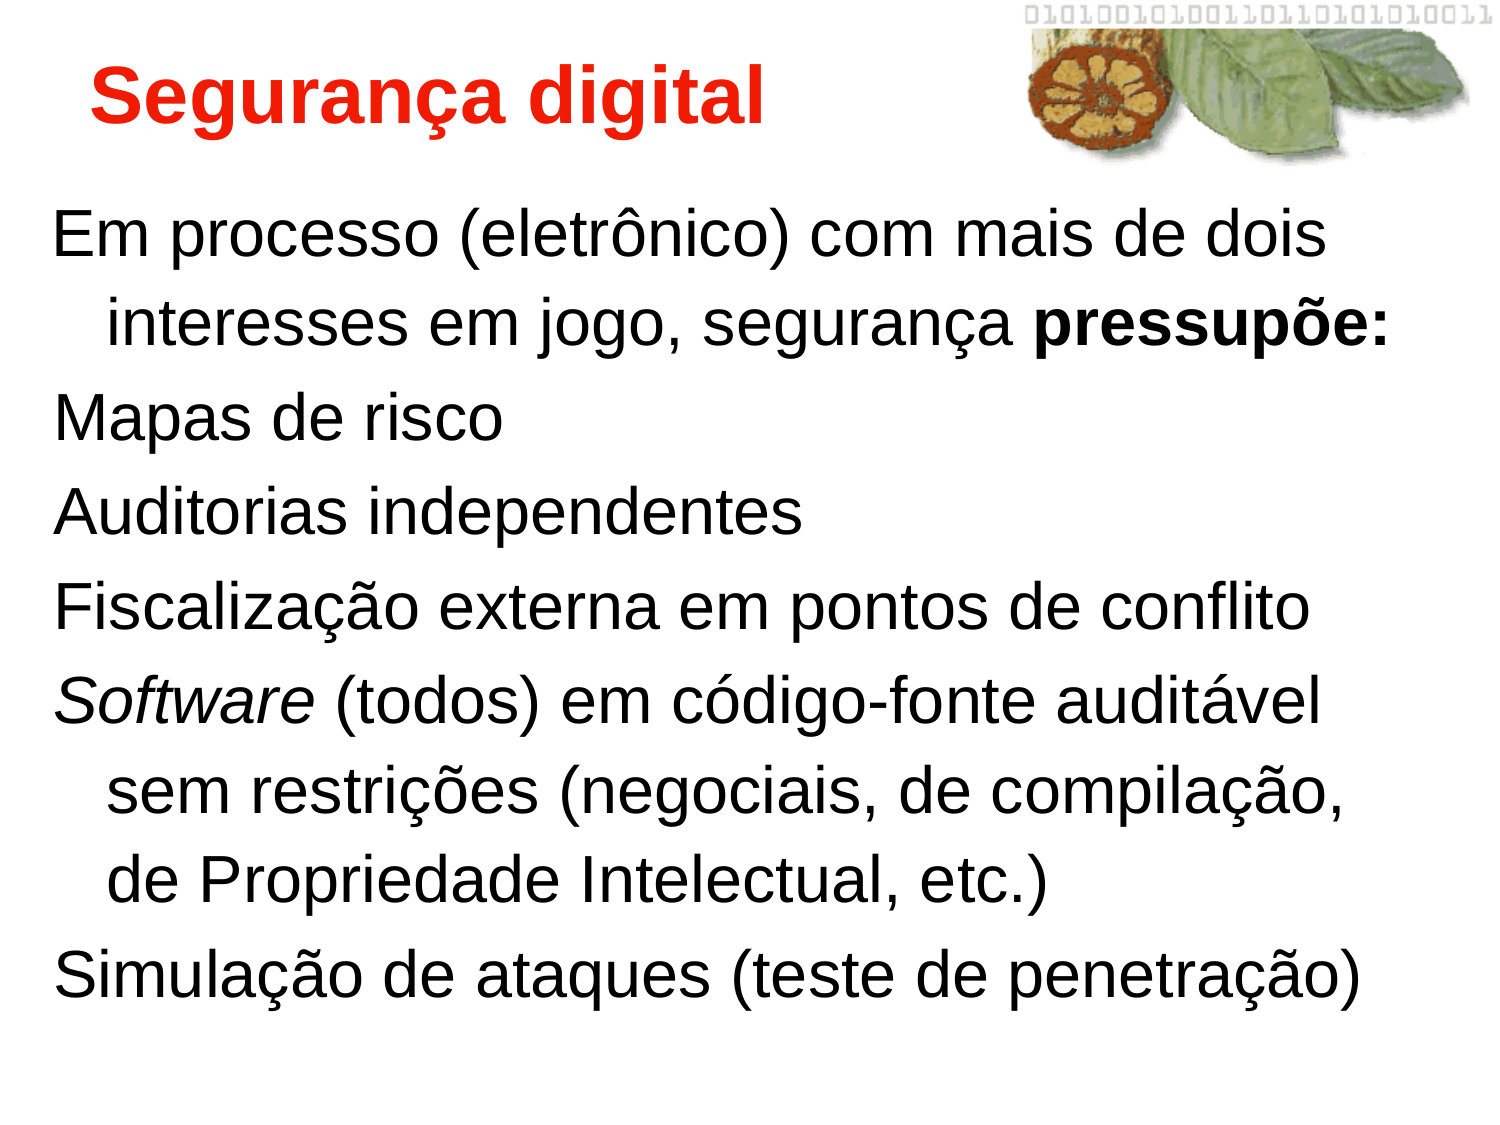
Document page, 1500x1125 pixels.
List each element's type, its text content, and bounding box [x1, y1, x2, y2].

picture [1021, 0, 1494, 166]
title Segurança digital [75, 20, 1313, 149]
list Em processo (eletrônico) com mais de dois interesses em jogo, segurança pressupõe: Mapas de risco Auditorias independentes Fiscalização externa em pontos de conflito Software (todos) em código-fonte auditável sem restrições (negociais, de compilação, de Propriedade Intelectual, etc.) Simulação de ataques (teste de penetração) [36, 173, 1447, 1020]
